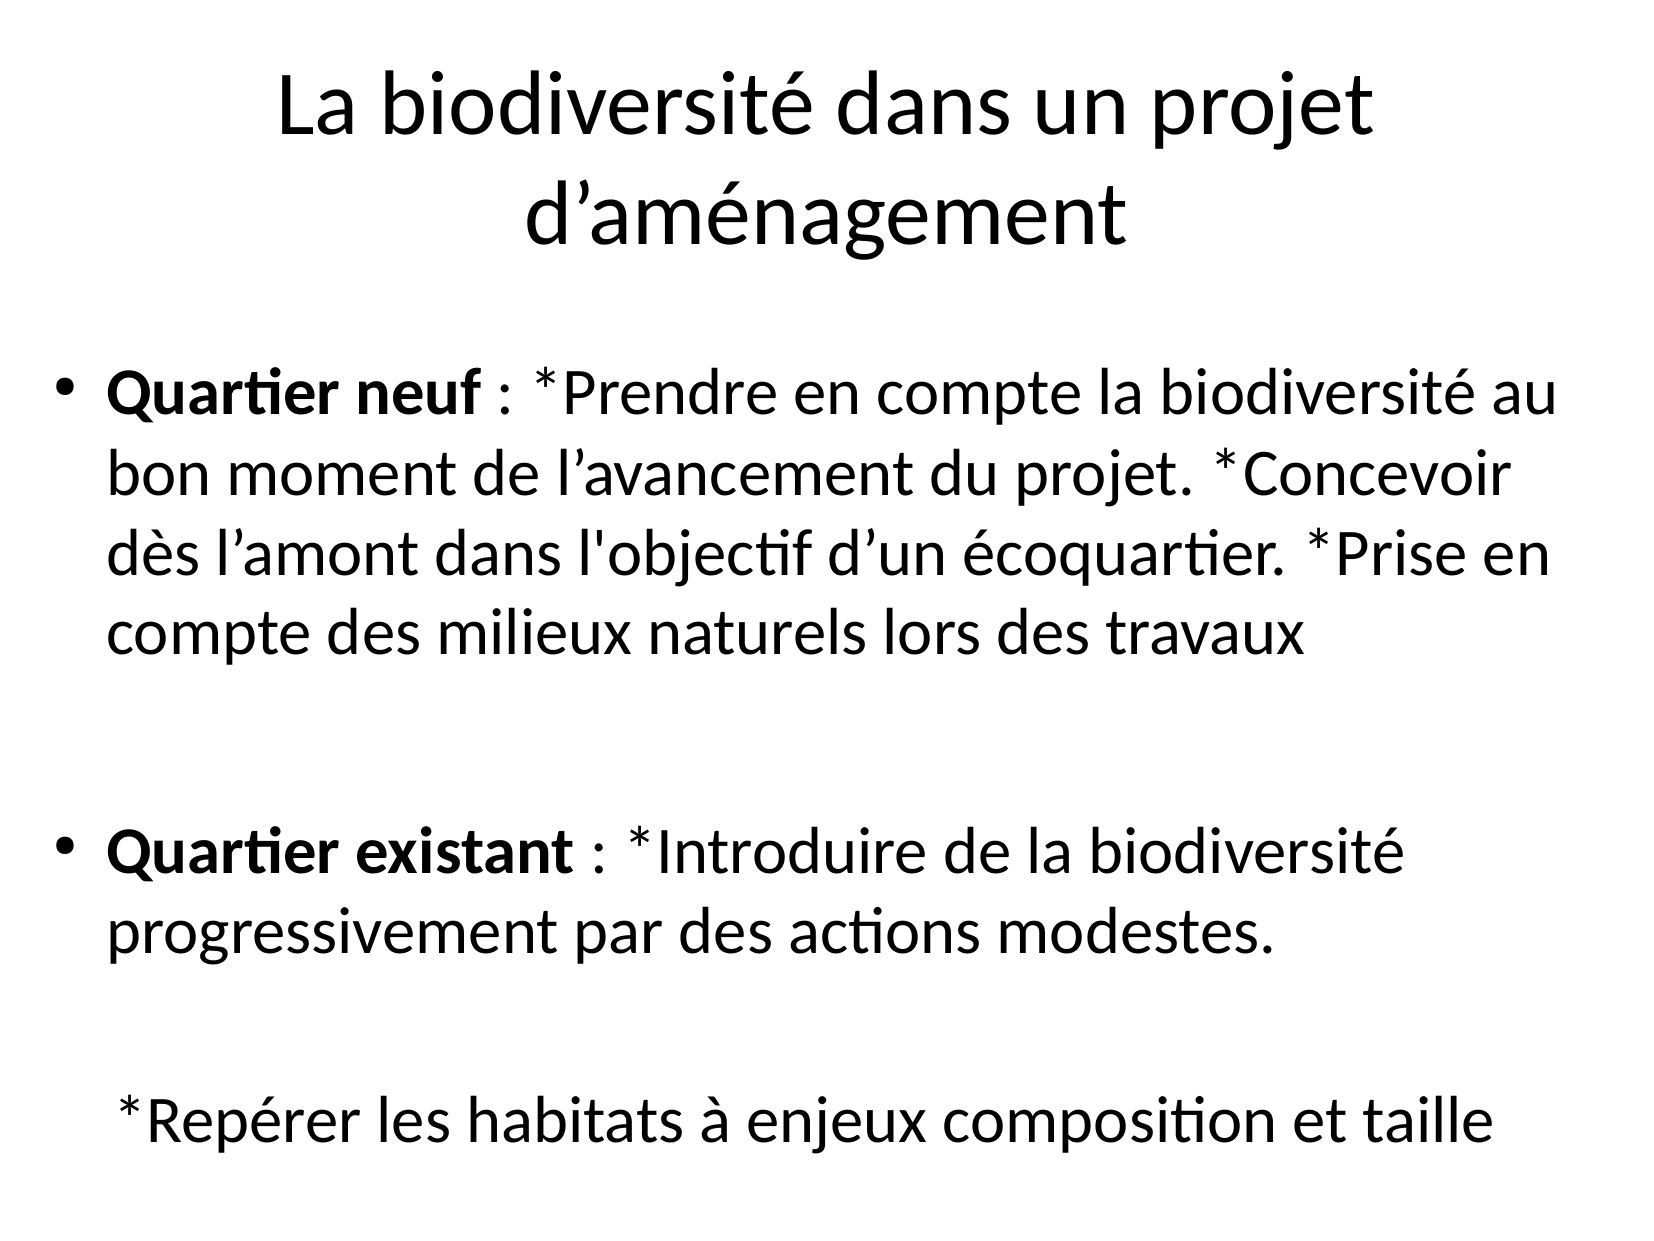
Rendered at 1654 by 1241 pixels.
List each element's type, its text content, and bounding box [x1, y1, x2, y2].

list Quartier neuf : *Prendre en compte la biodiversité au bon moment de l’avancement du projet. *Concevoir dès l’amont dans l'objectif d’un écoquartier. *Prise en compte des milieux naturels lors des travaux Quartier existant : *Introduire de la biodiversité progressivement par des actions modestes. *Repérer les habitats à enjeux composition et taille [35, 348, 1571, 1105]
title La biodiversité dans un projet d’aménagement [82, 49, 1571, 257]
